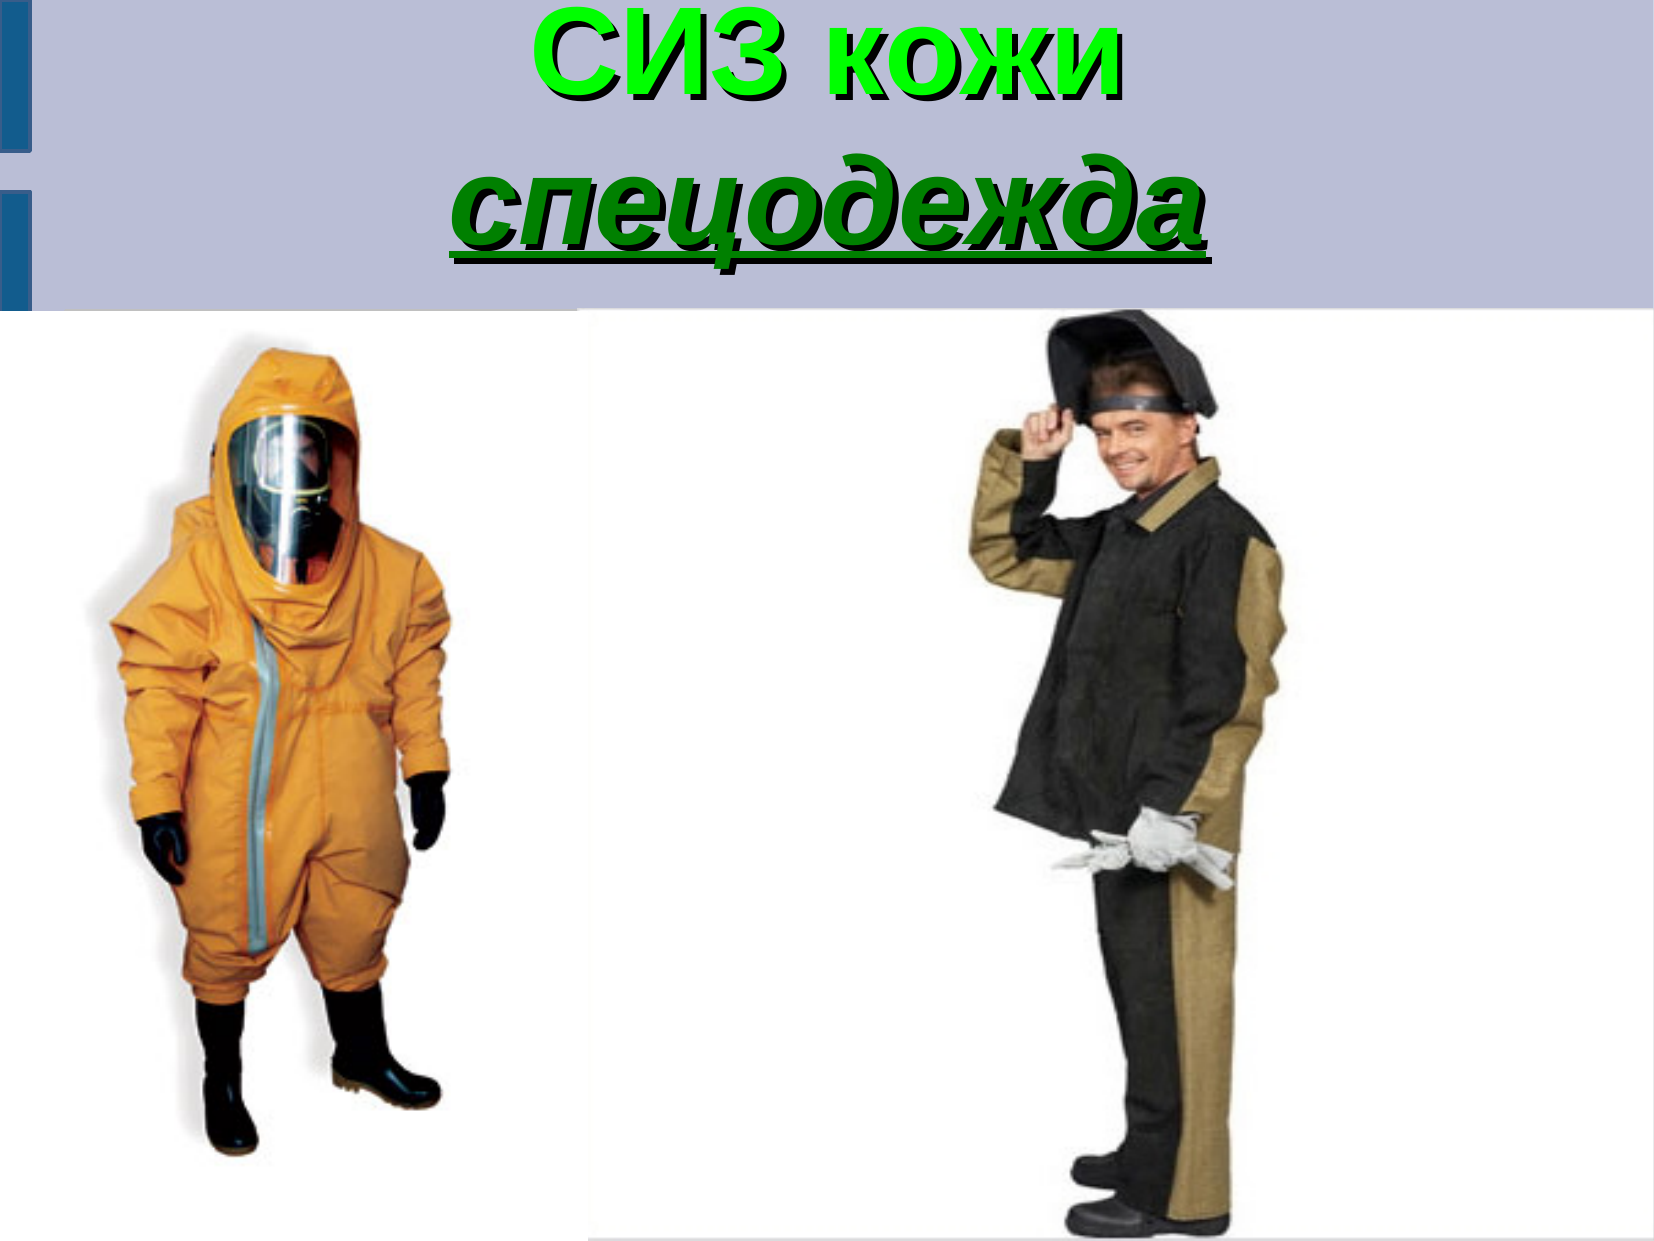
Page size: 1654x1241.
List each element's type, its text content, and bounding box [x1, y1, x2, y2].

picture [0, 308, 1654, 1241]
title СИЗ кожи спецодежда [121, 0, 1534, 311]
